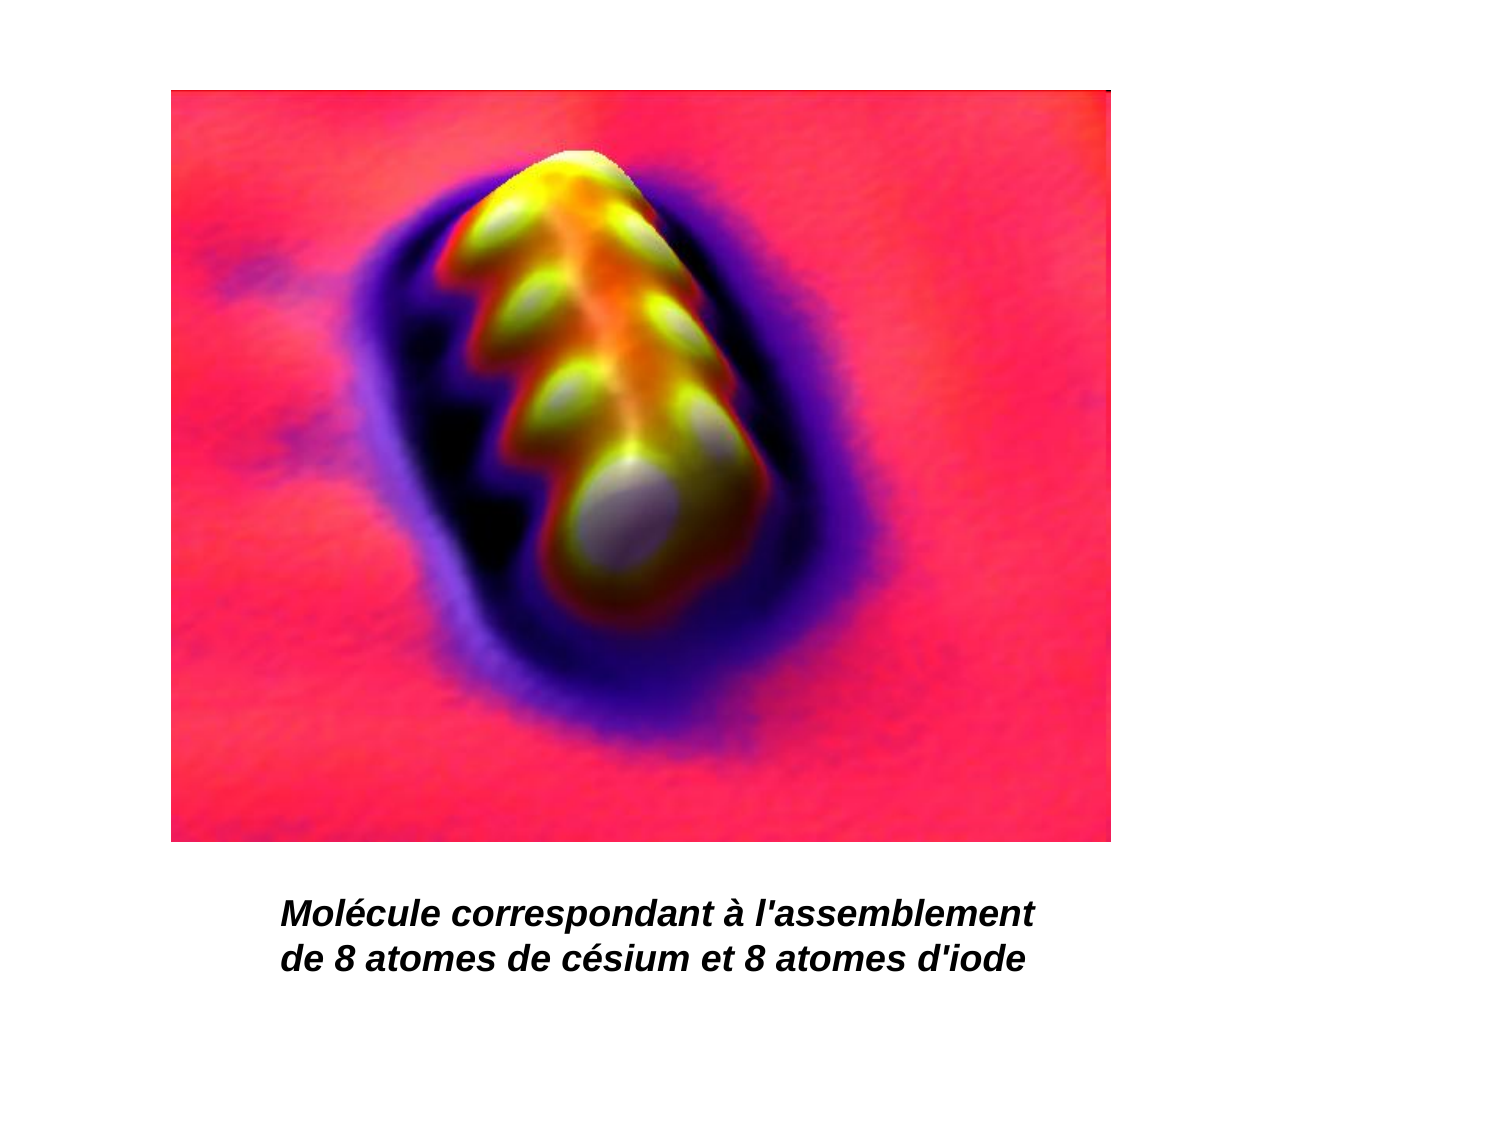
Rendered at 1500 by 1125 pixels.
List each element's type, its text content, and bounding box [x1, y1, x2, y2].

picture [171, 90, 1111, 842]
text_box Molécule correspondant à l'assemblement de 8 atomes de césium et 8 atomes d'iode [265, 881, 1223, 987]
